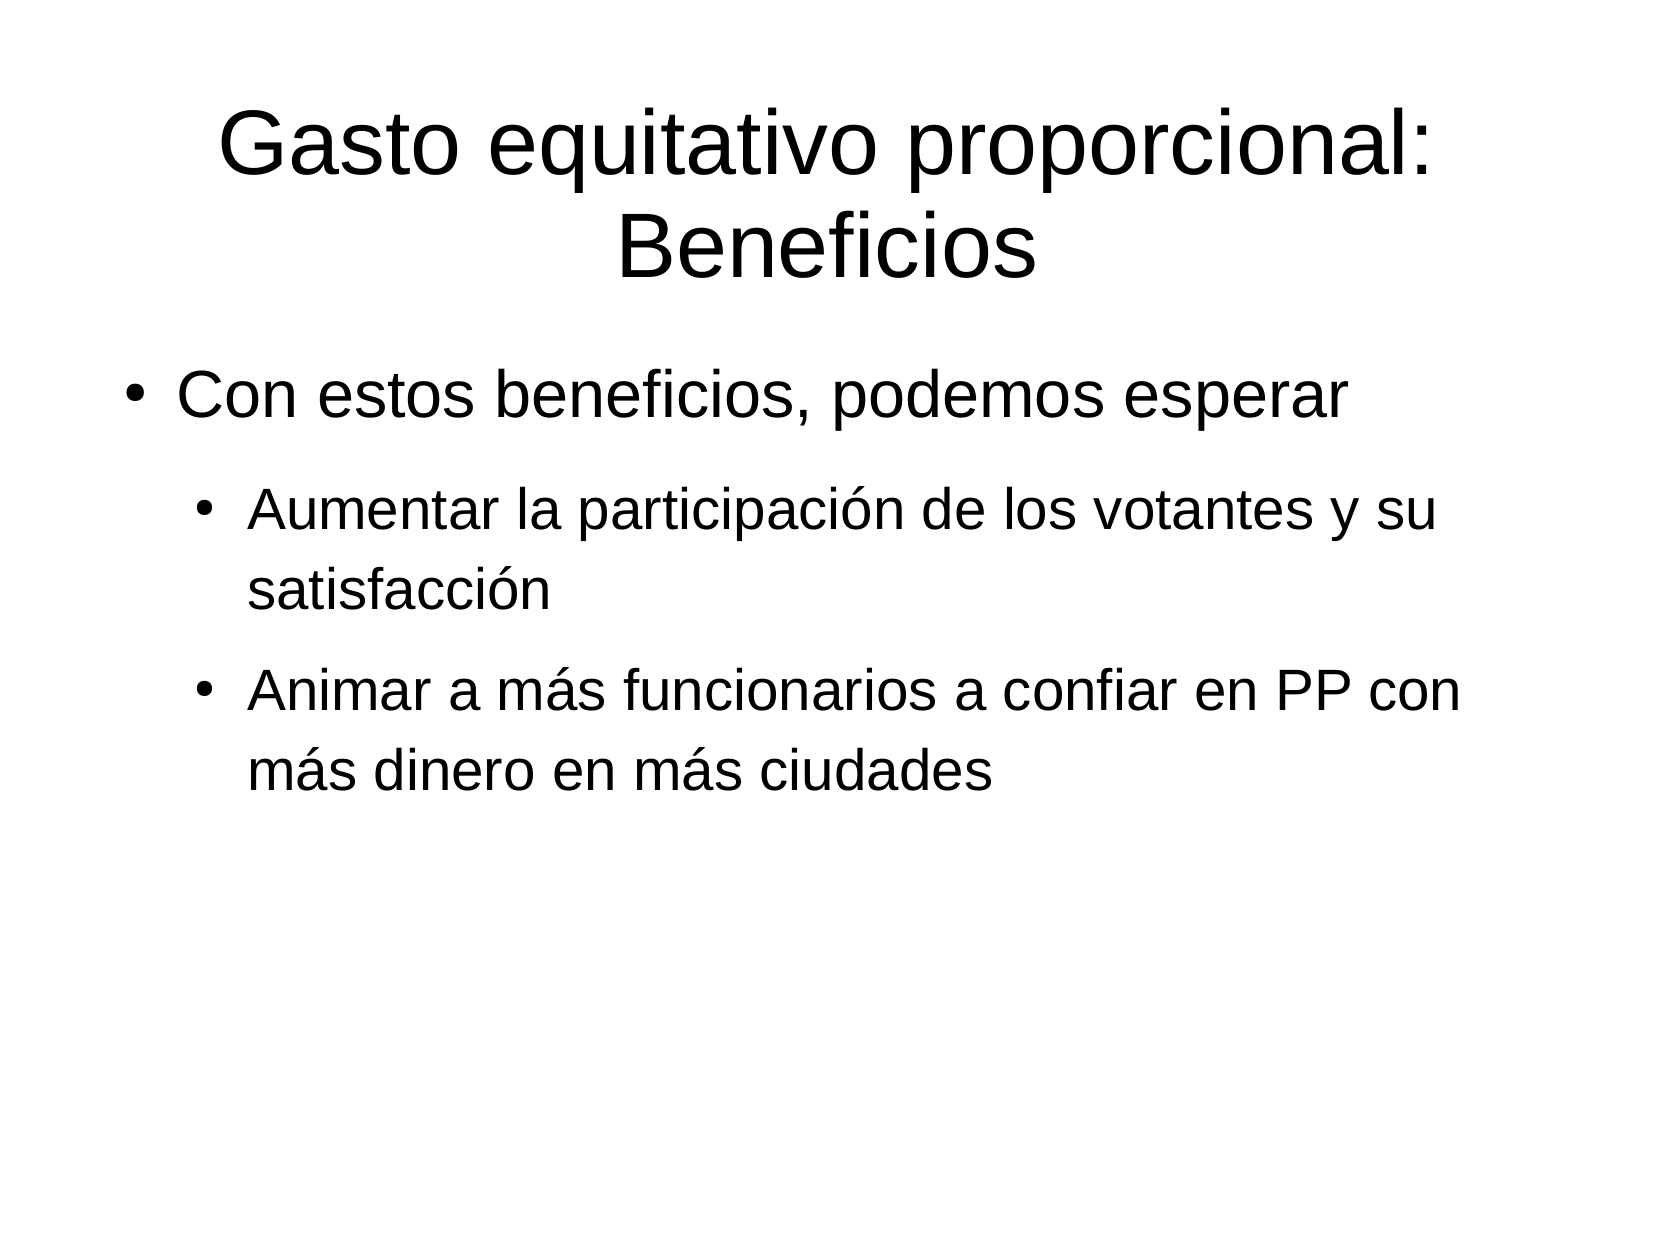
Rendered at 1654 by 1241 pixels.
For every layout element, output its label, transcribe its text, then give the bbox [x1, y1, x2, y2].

title Gasto equitativo proporcional: Beneficios [82, 90, 1571, 298]
list Con estos beneficios, podemos esperar Aumentar la participación de los votantes y su satisfacción Animar a más funcionarios a confiar en PP con más dinero en más ciudades [105, 357, 1538, 1101]
